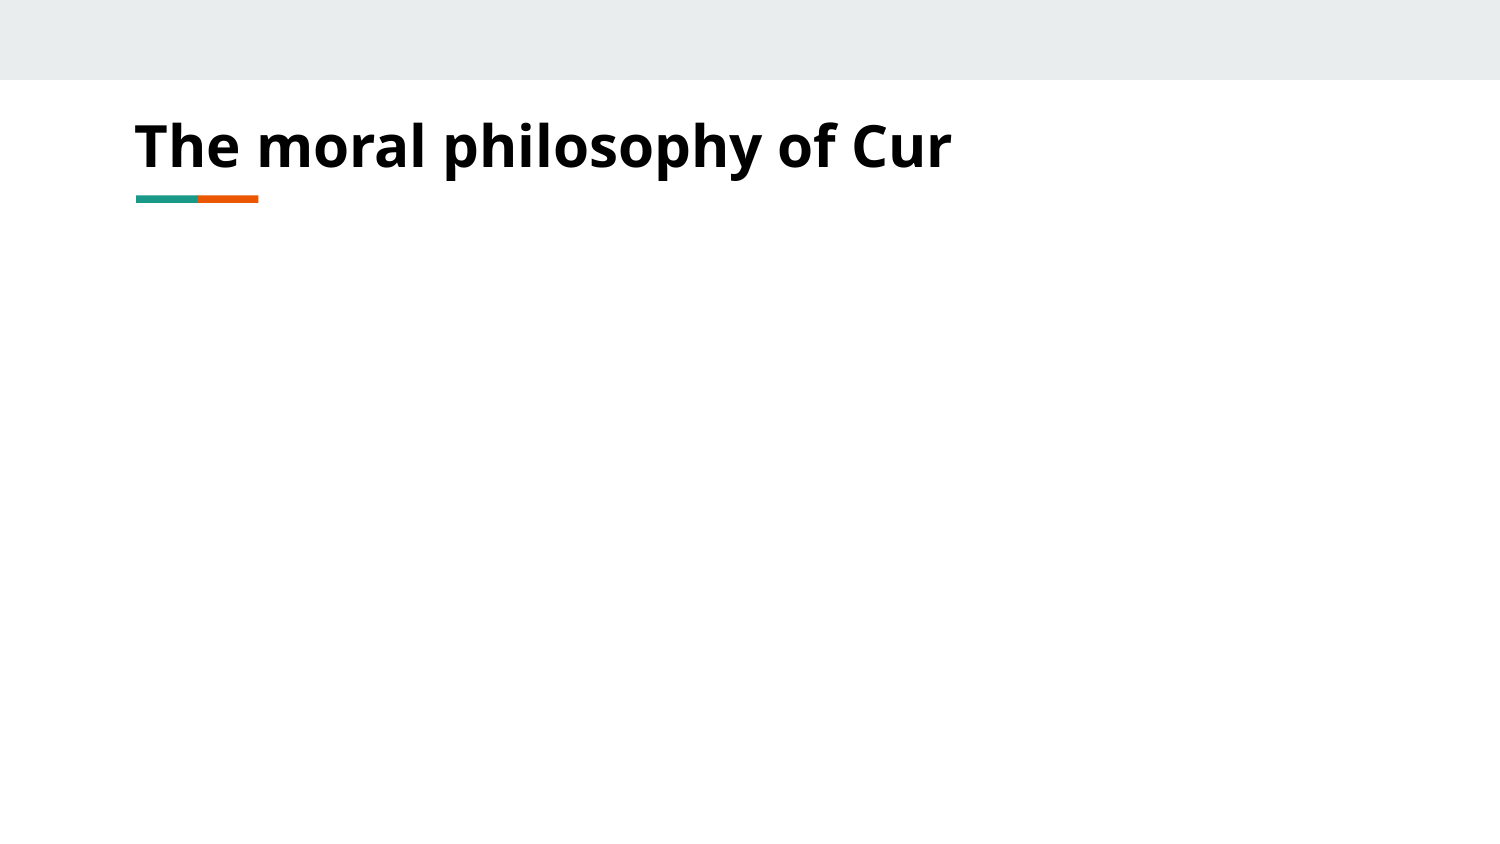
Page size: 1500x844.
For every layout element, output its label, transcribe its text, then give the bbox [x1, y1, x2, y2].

title The moral philosophy of Cur [119, 93, 1381, 182]
